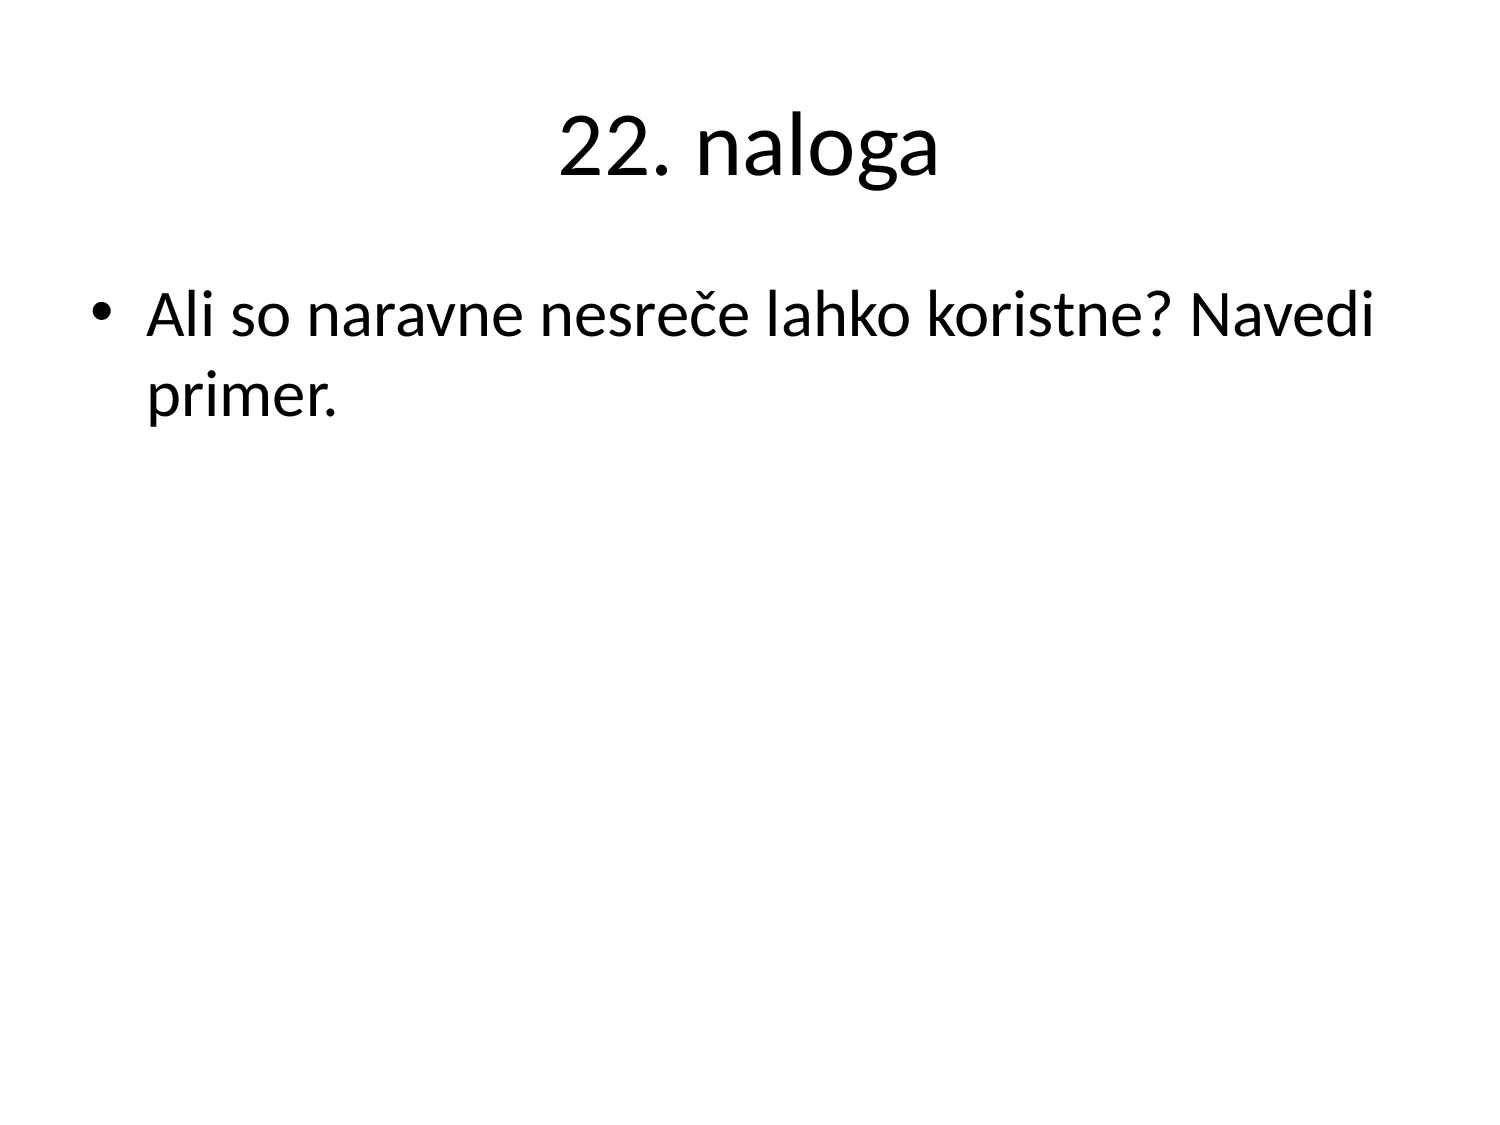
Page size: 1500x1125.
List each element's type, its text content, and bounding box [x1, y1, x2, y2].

title 22. naloga [75, 45, 1425, 233]
list Ali so naravne nesreče lahko koristne? Navedi primer. [75, 262, 1425, 1005]
